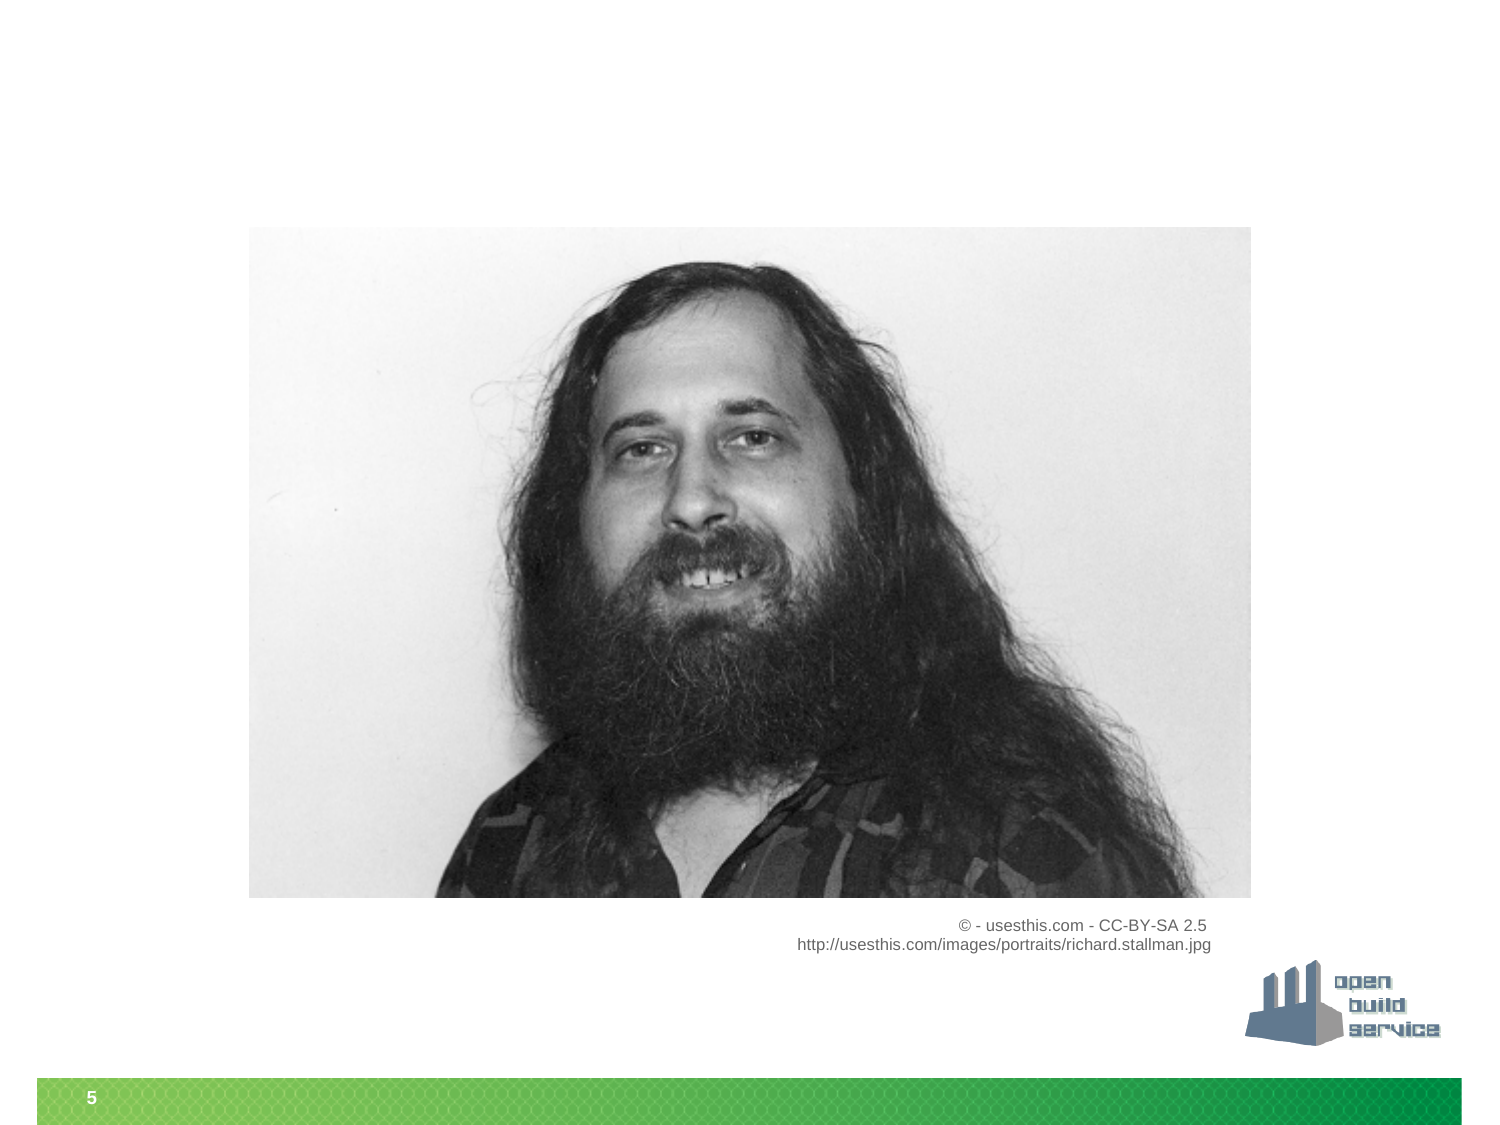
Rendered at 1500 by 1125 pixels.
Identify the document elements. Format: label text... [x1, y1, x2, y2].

text_box © - usesthis.com - CC-BY-SA 2.5 http://usesthis.com/images/portraits/richard.stallman.jpg [797, 915, 1213, 954]
picture [249, 227, 1251, 898]
picture [1245, 960, 1441, 1046]
picture [37, 1078, 1462, 1125]
